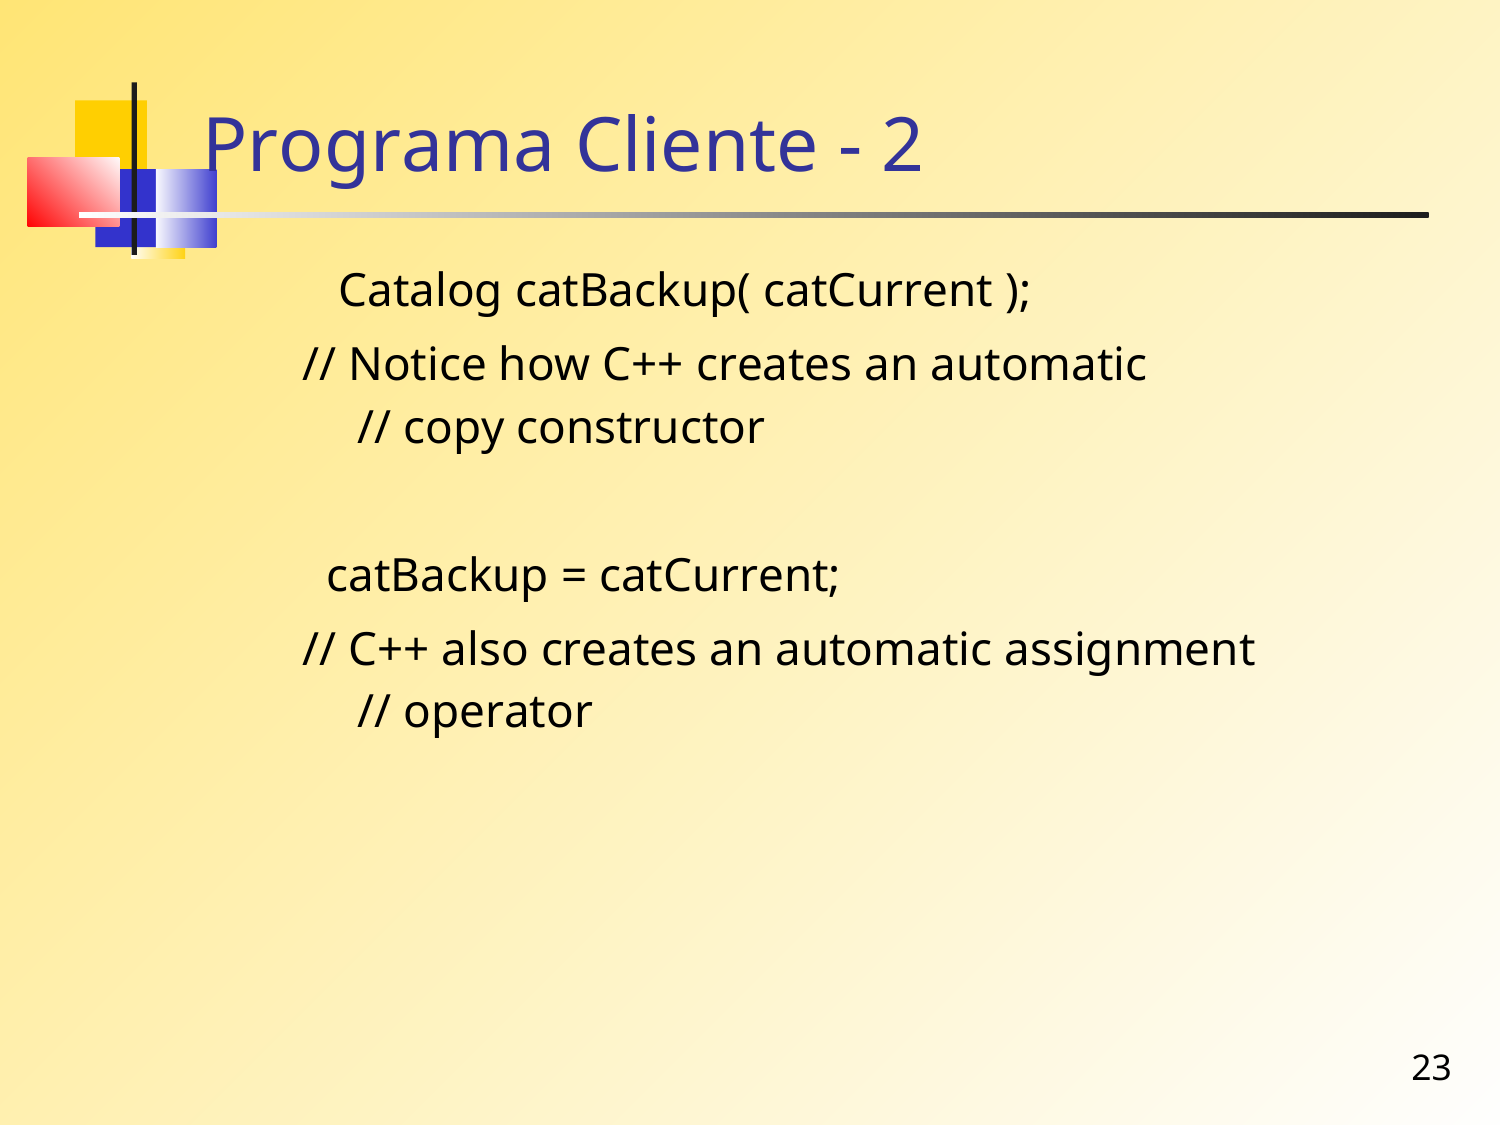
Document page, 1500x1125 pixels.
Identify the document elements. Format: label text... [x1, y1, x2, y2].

list Catalog catBackup( catCurrent ); // Notice how C++ creates an automatic // copy constructor catBackup = catCurrent; // C++ also creates an automatic assignment // operator [287, 249, 1463, 1013]
title Programa Cliente - 2 [187, 37, 1466, 201]
